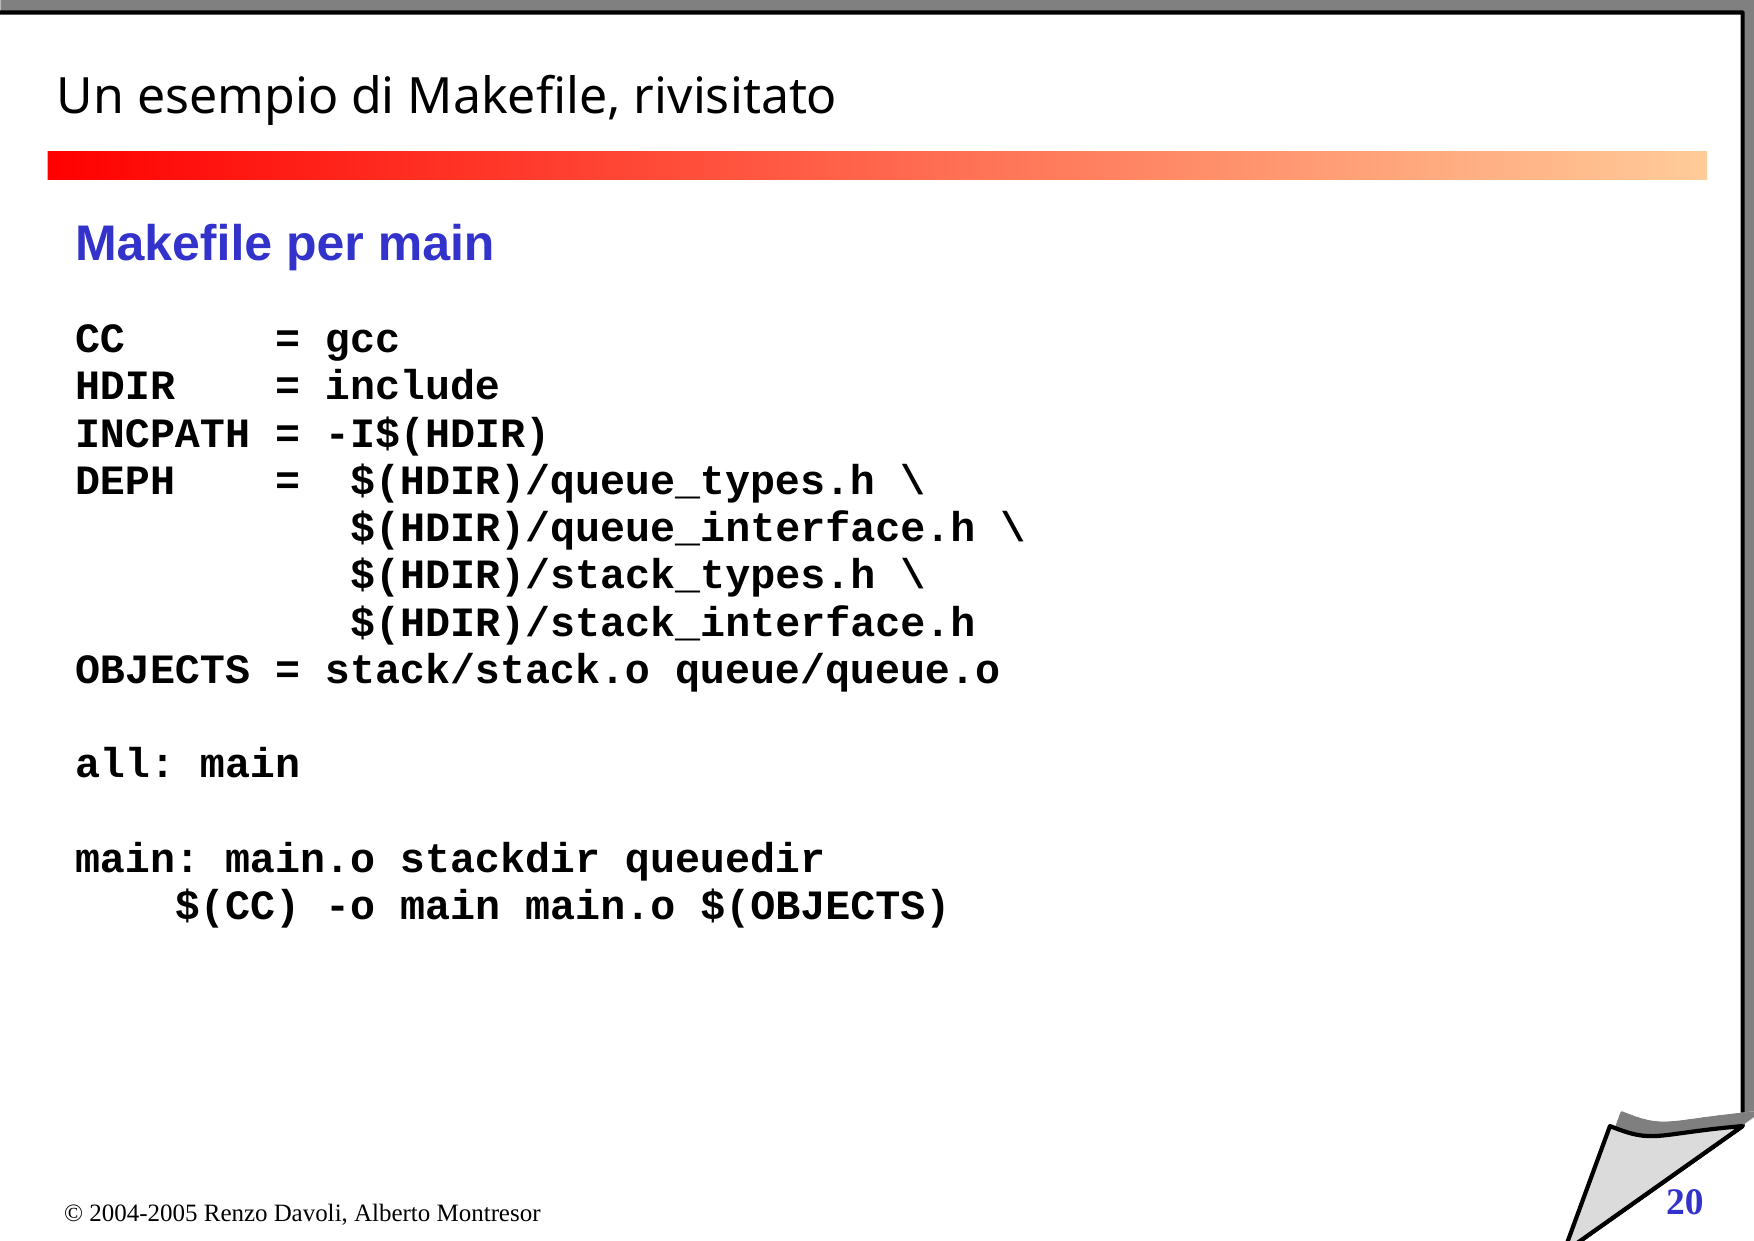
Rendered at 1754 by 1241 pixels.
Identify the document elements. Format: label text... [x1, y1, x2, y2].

list Makefile per main CC = gcc HDIR = include INCPATH = -I$(HDIR) DEPH = $(HDIR)/queue_types.h \ $(HDIR)/queue_interface.h \ $(HDIR)/stack_types.h \ $(HDIR)/stack_interface.h OBJECTS = stack/stack.o queue/queue.o all: main main: main.o stackdir queuedir $(CC) -o main main.o $(OBJECTS) [58, 206, 1696, 1070]
title Un esempio di Makefile, rivisitato [40, 40, 1714, 153]
